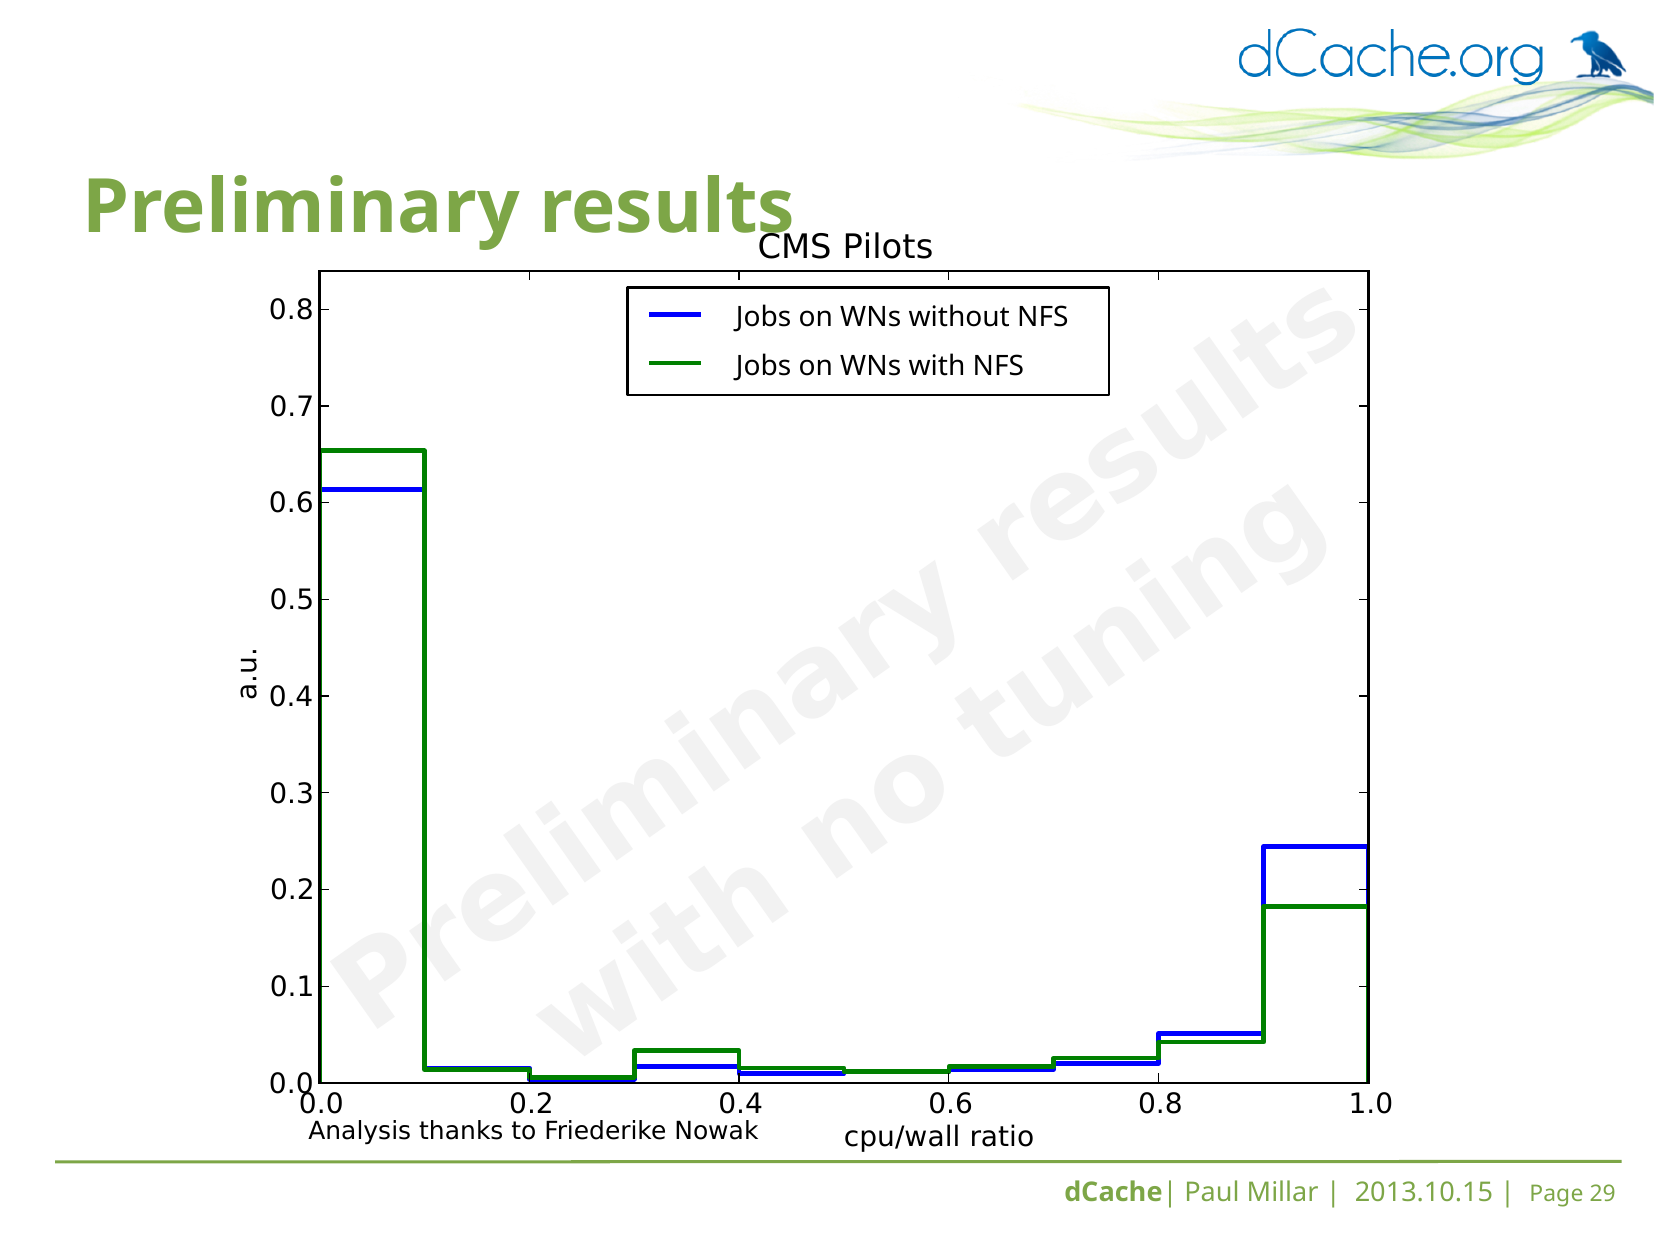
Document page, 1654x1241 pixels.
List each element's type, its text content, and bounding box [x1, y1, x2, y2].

picture [149, 168, 1505, 1186]
title Preliminary results [82, 156, 1605, 251]
picture [956, 16, 1654, 169]
